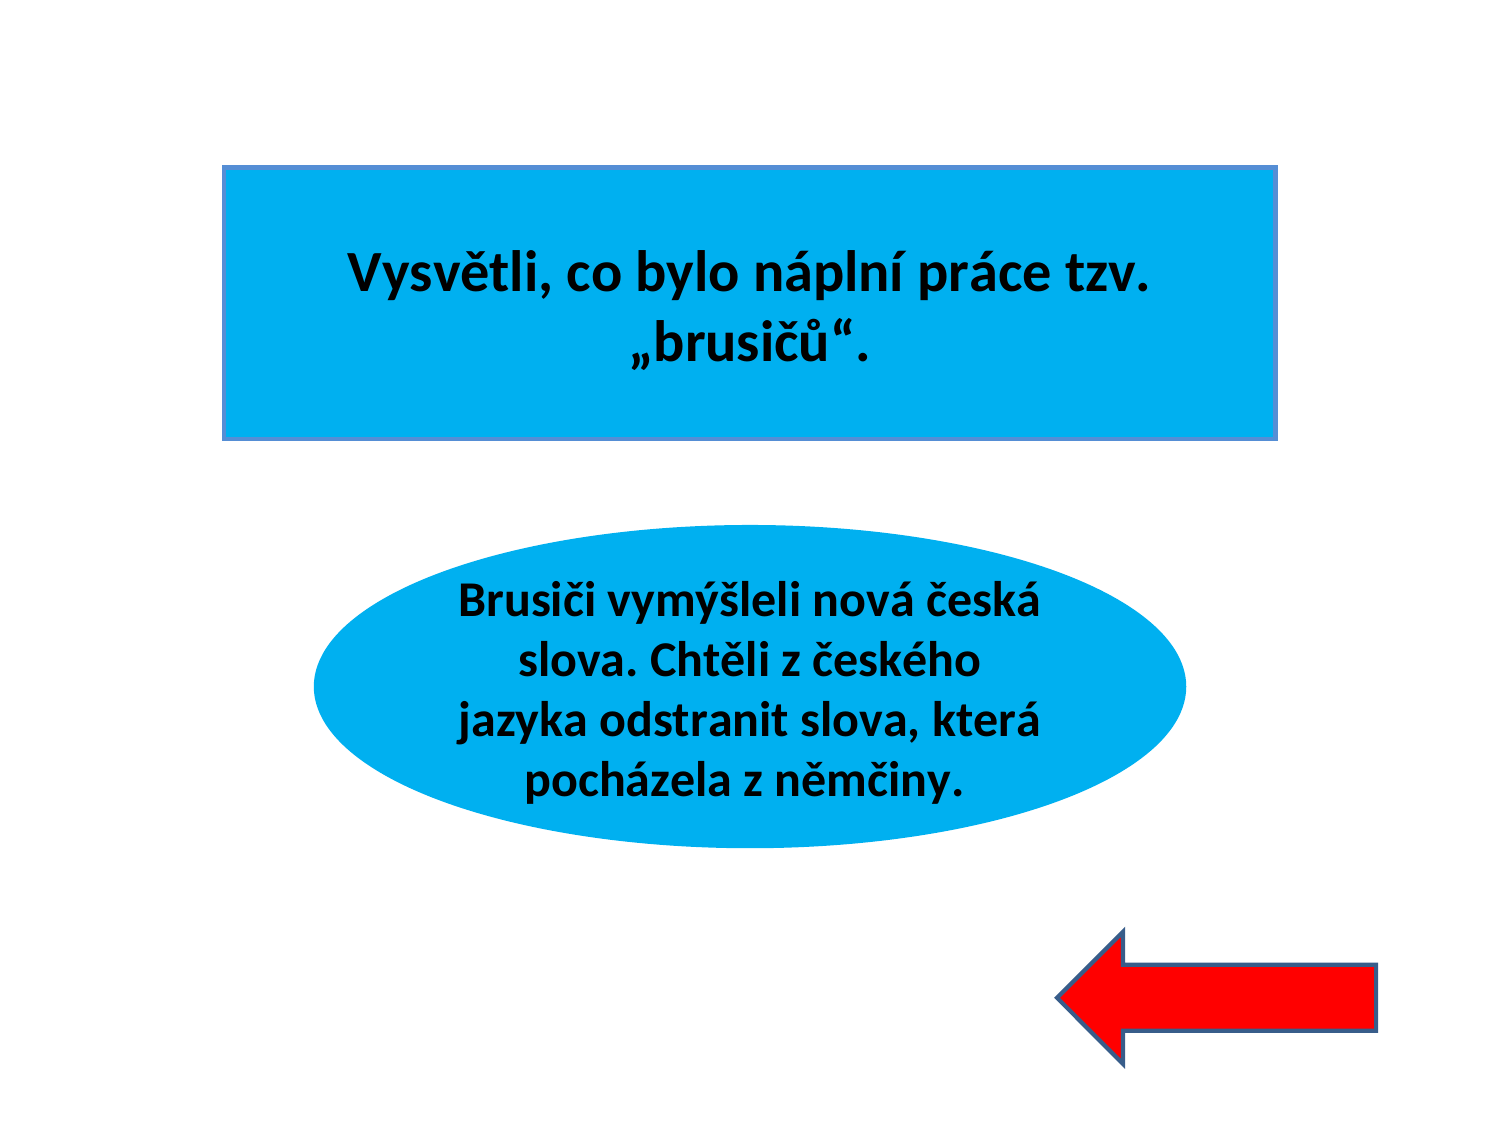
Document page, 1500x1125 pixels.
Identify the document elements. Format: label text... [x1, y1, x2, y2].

text_box Brusiči vymýšleli nová česká slova. Chtěli z českého jazyka odstranit slova, která pocházela z němčiny. [315, 527, 1185, 847]
text_box Vysvětli, co bylo náplní práce tzv. „brusičů“. [224, 167, 1276, 440]
text_box [1057, 931, 1377, 1064]
